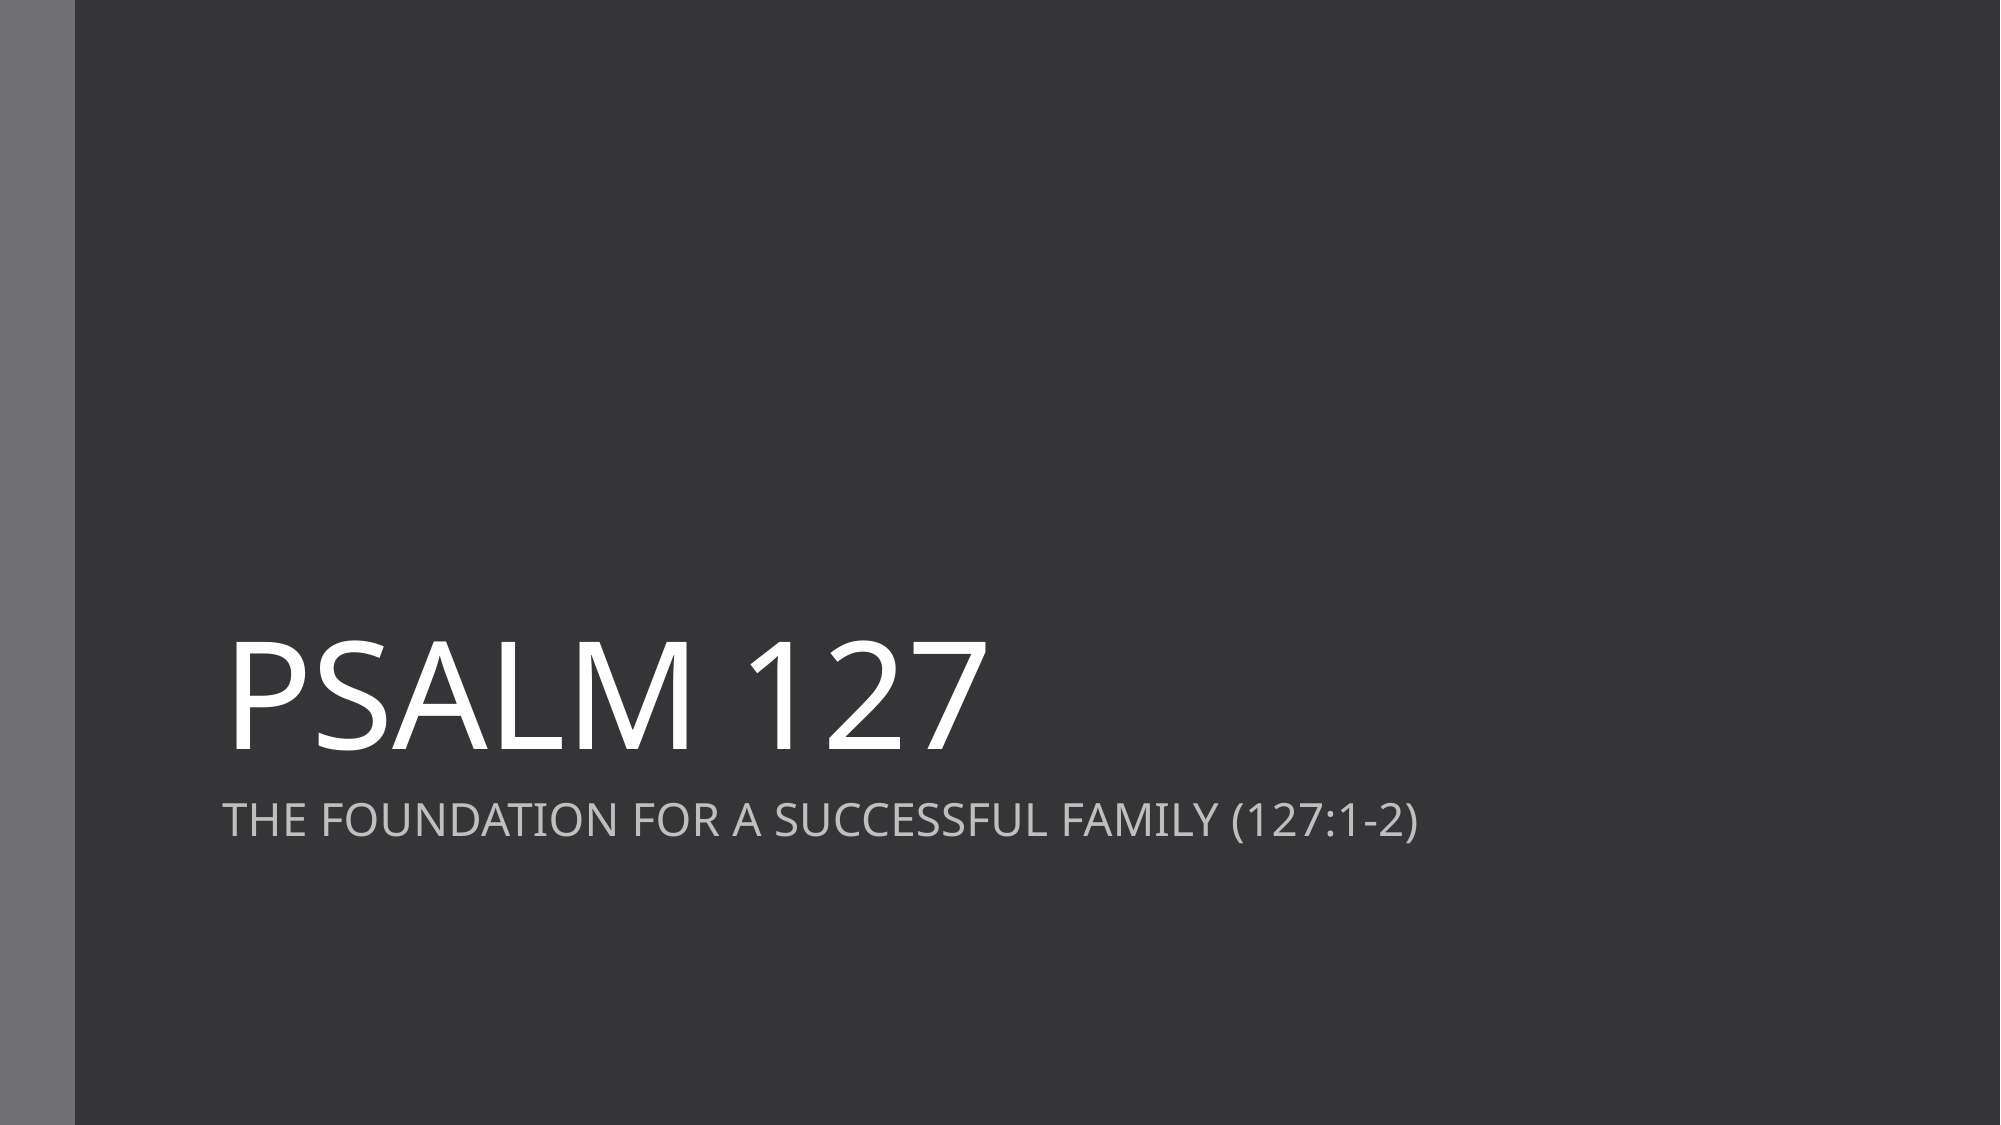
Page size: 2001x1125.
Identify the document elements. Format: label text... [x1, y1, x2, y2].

title PSALM 127 [206, 124, 1752, 787]
subtitle THE FOUNDATION FOR A SUCCESSFUL FAMILY (127:1-2) [206, 787, 1752, 1066]
